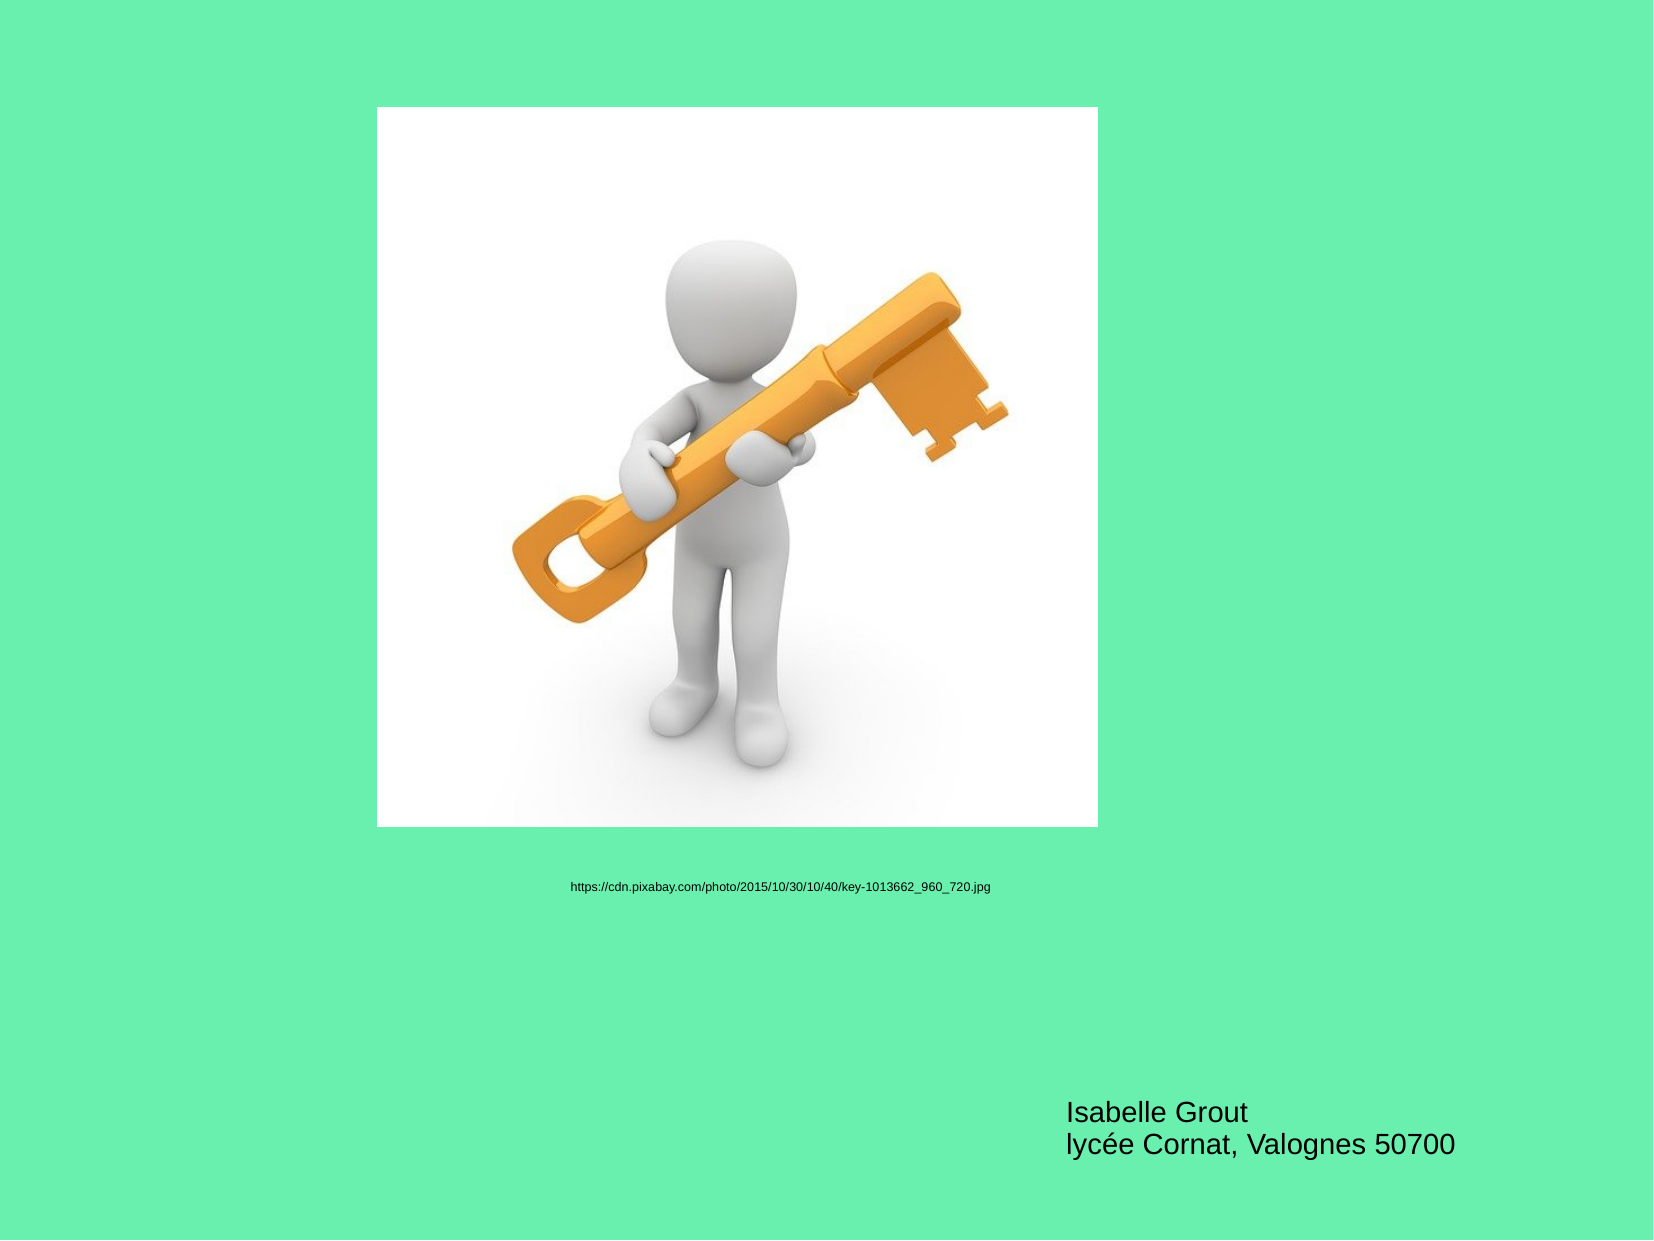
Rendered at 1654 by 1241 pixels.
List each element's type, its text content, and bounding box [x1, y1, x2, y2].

picture [377, 107, 1098, 827]
text_box Isabelle Grout lycée Cornat, Valognes 50700 [1043, 1086, 1512, 1168]
text_box https://cdn.pixabay.com/photo/2015/10/30/10/40/key-1013662_960_720.jpg [555, 873, 1029, 902]
